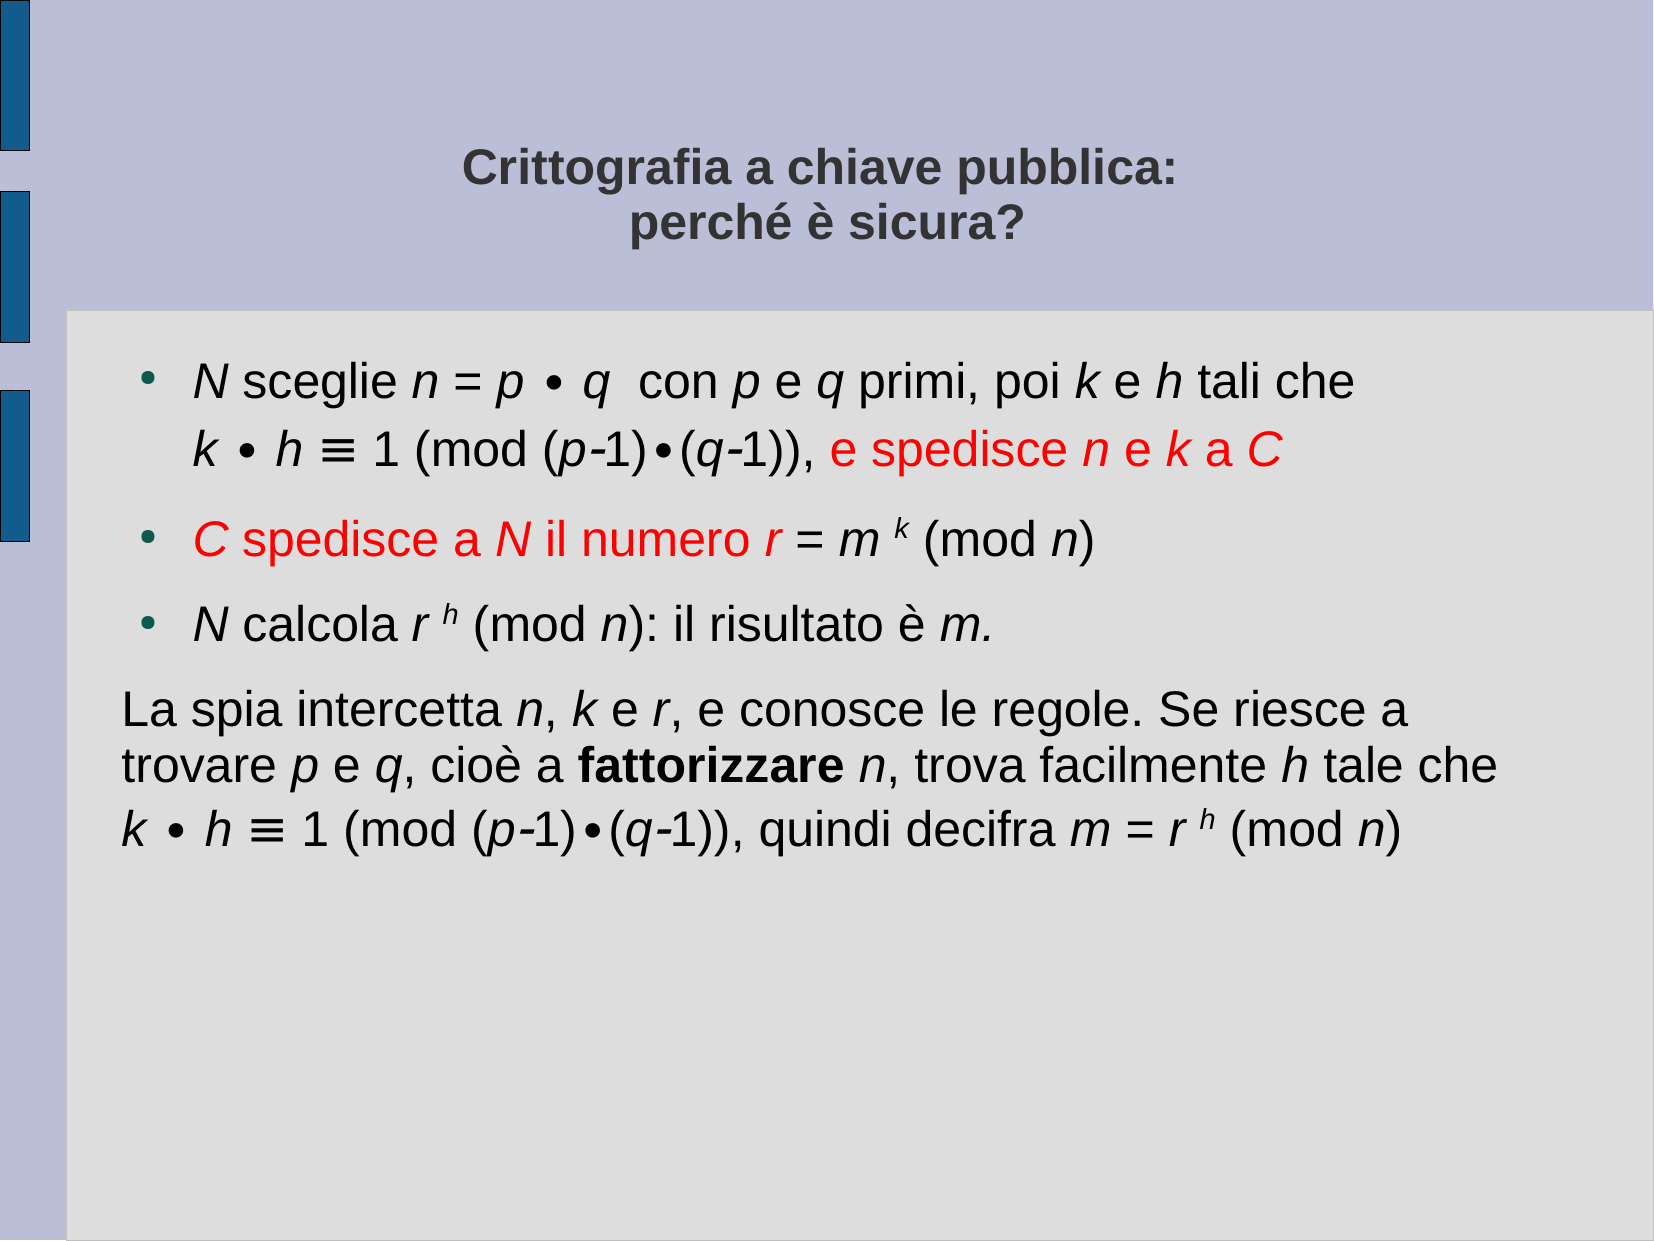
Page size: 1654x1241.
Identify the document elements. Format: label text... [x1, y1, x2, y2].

list N sceglie n = p ∙ q con p e q primi, poi k e h tali che k ∙ h ≡ 1 (mod (p-1)∙(q-1)), e spedisce n e k a C C spedisce a N il numero r = m k (mod n) N calcola r h (mod n): il risultato è m. La spia intercetta n, k e r, e conosce le regole. Se riesce a trovare p e q, cioè a fattorizzare n, trova facilmente h tale che k ∙ h ≡ 1 (mod (p-1)∙(q-1)), quindi decifra m = r h (mod n) [121, 344, 1534, 1127]
title Crittografia a chiave pubblica: perché è sicura? [121, 91, 1534, 299]
